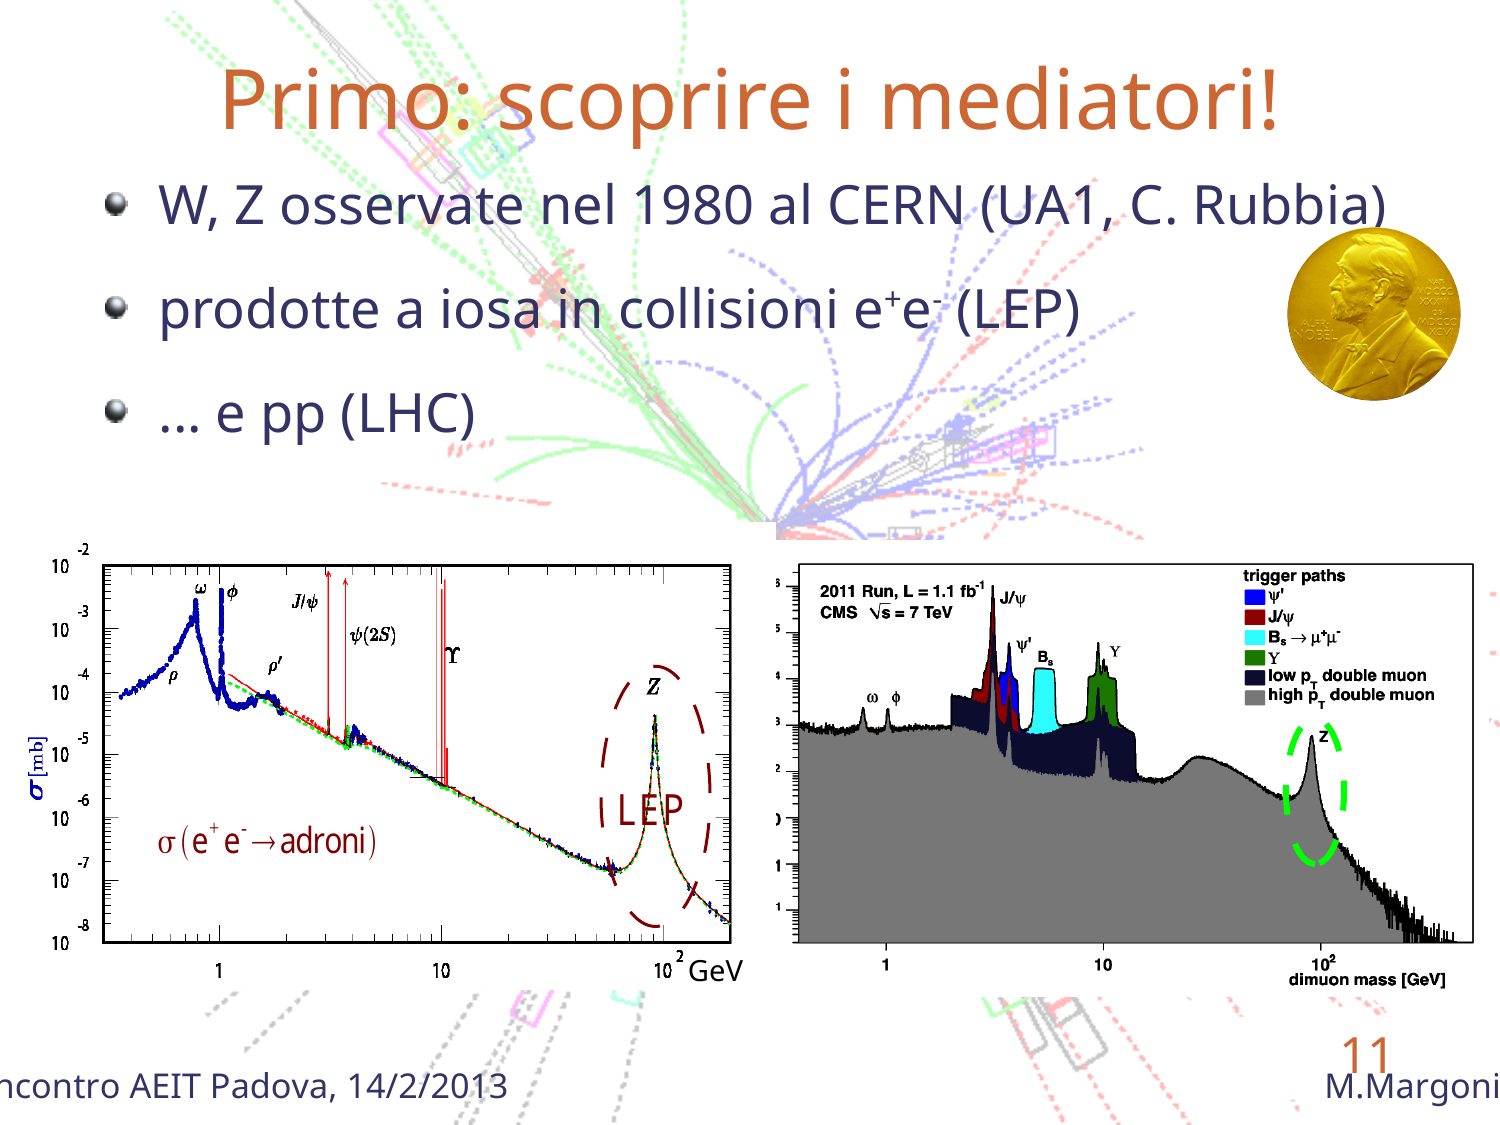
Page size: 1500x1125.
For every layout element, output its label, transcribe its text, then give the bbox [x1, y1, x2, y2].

title Primo: scoprire i mediatori! [37, 34, 1463, 160]
picture [0, 0, 1500, 1125]
chart [612, 784, 692, 852]
list W, Z osservate nel 1980 al CERN (UA1, C. Rubbia) prodotte a iosa in collisioni e+e- (LEP) ... e pp (LHC) [87, 167, 1449, 540]
text_box GeV [673, 944, 821, 995]
chart [152, 816, 382, 876]
